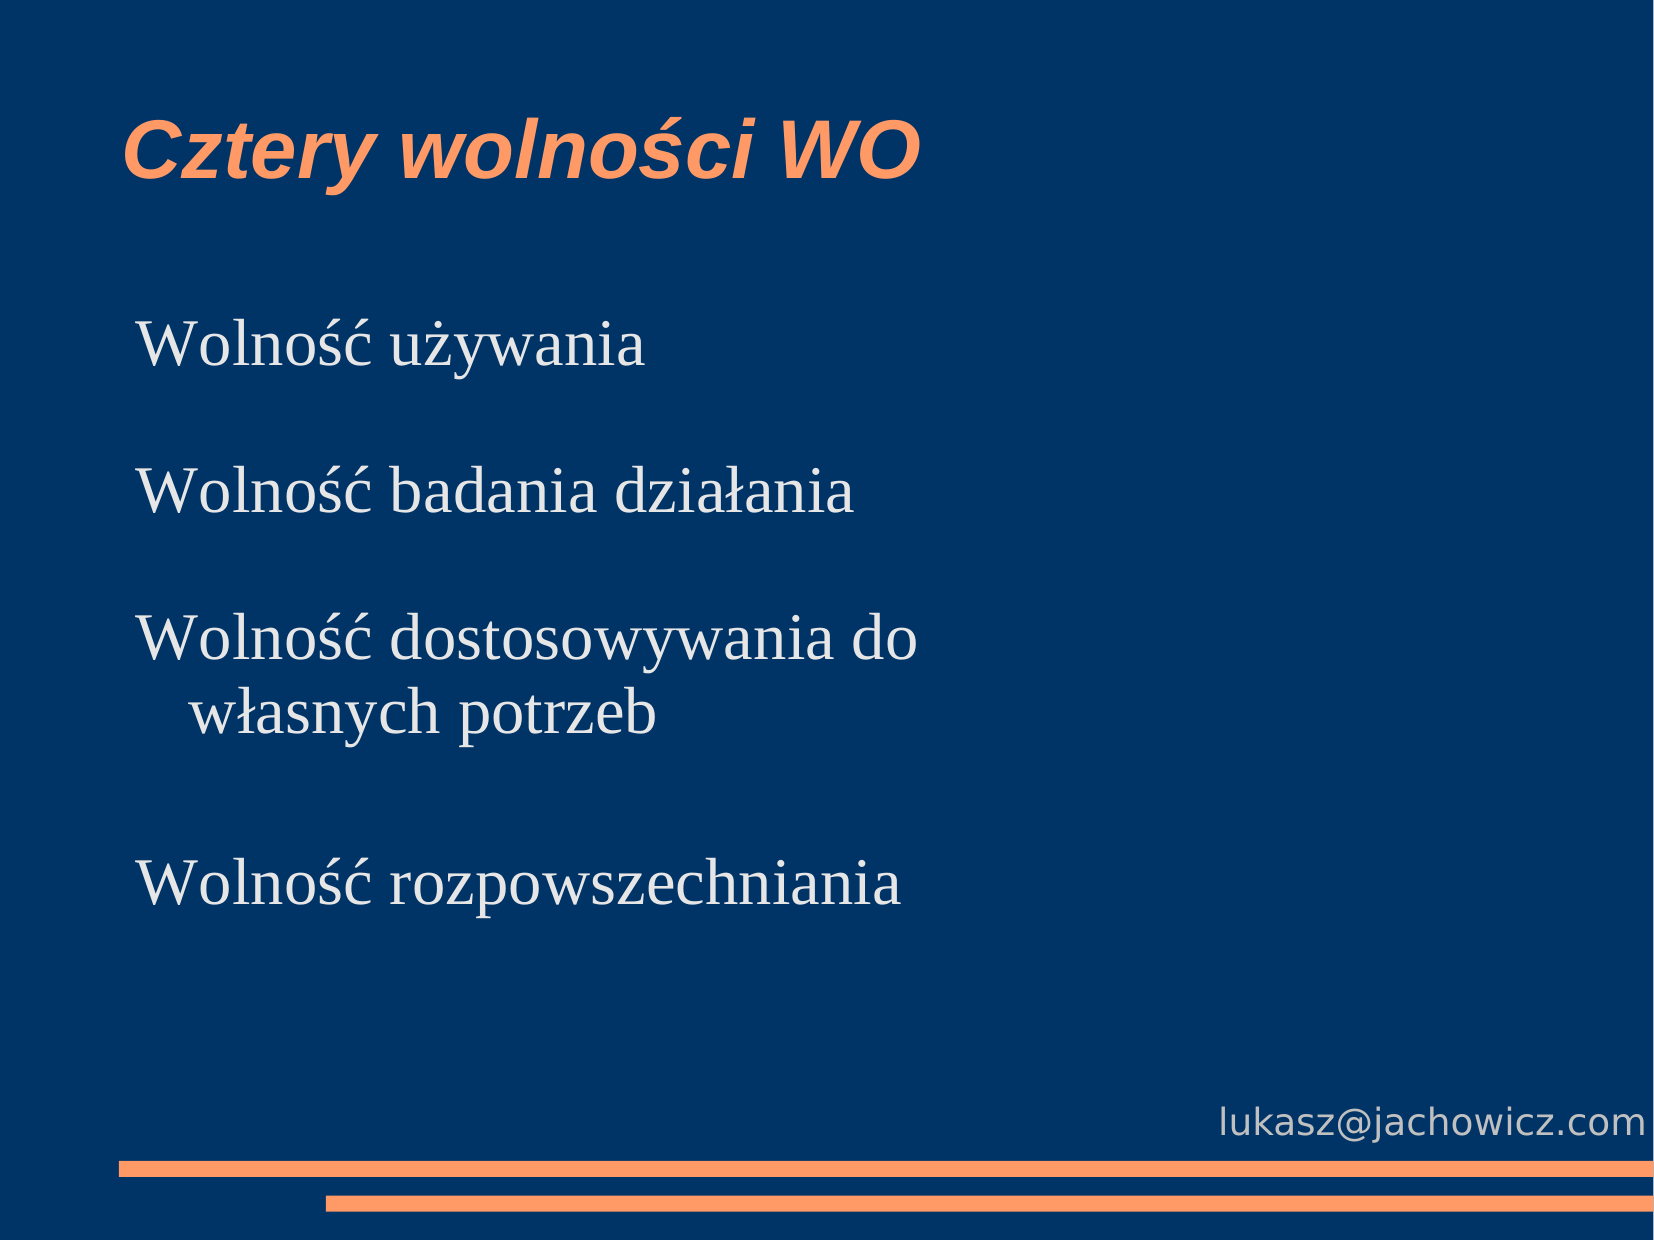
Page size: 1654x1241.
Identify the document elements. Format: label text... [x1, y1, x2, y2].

text_box Wolność używania [118, 305, 834, 436]
text_box Wolność rozpowszechniania [118, 845, 1154, 975]
text_box Wolność badania działania [118, 453, 1108, 583]
text_box Wolność dostosowywania do własnych potrzeb [118, 600, 1093, 845]
title Cztery wolności WO [121, 46, 1534, 254]
text_box lukasz@jachowicz.com [1203, 1093, 1654, 1152]
